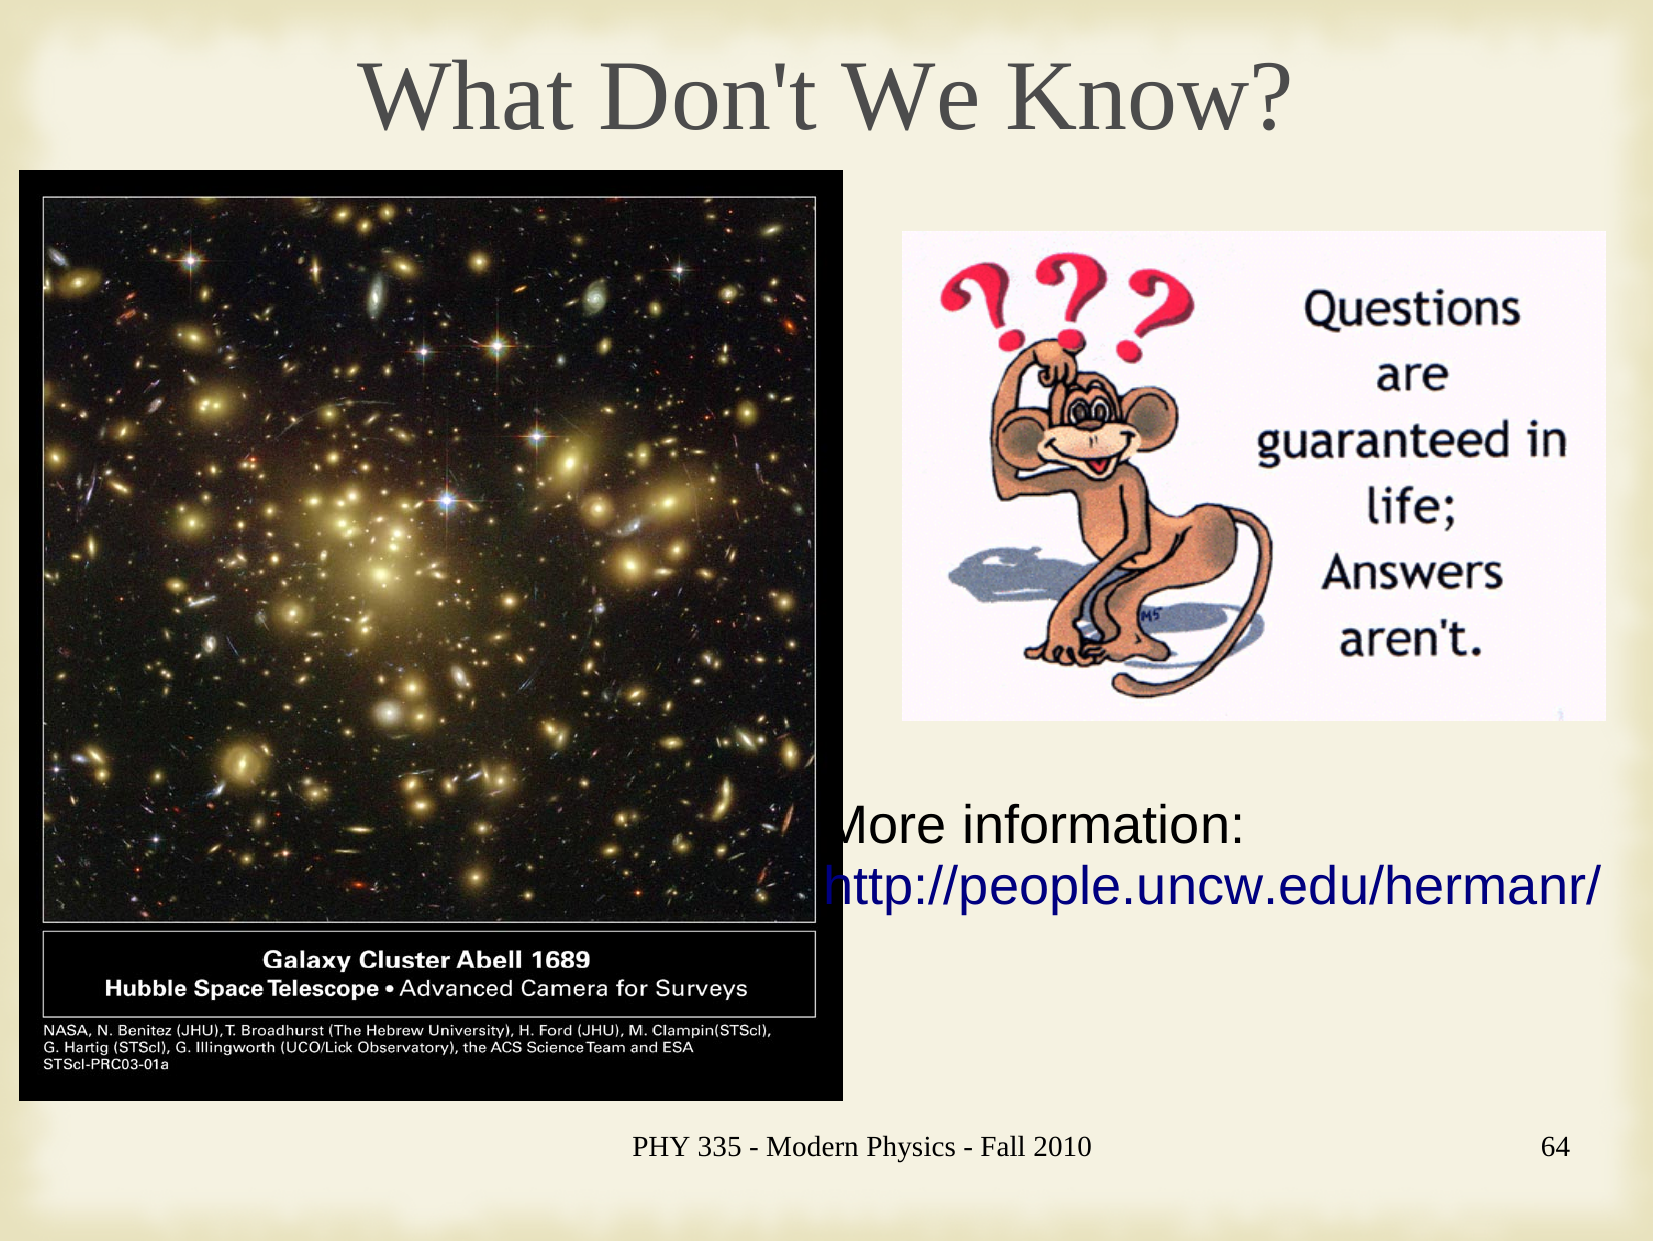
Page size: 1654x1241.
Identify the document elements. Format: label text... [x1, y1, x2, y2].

text_box More information: http://people.uncw.edu/hermanr/ [808, 787, 1653, 924]
title What Don't We Know? [82, 0, 1571, 193]
picture [0, 0, 1653, 1241]
